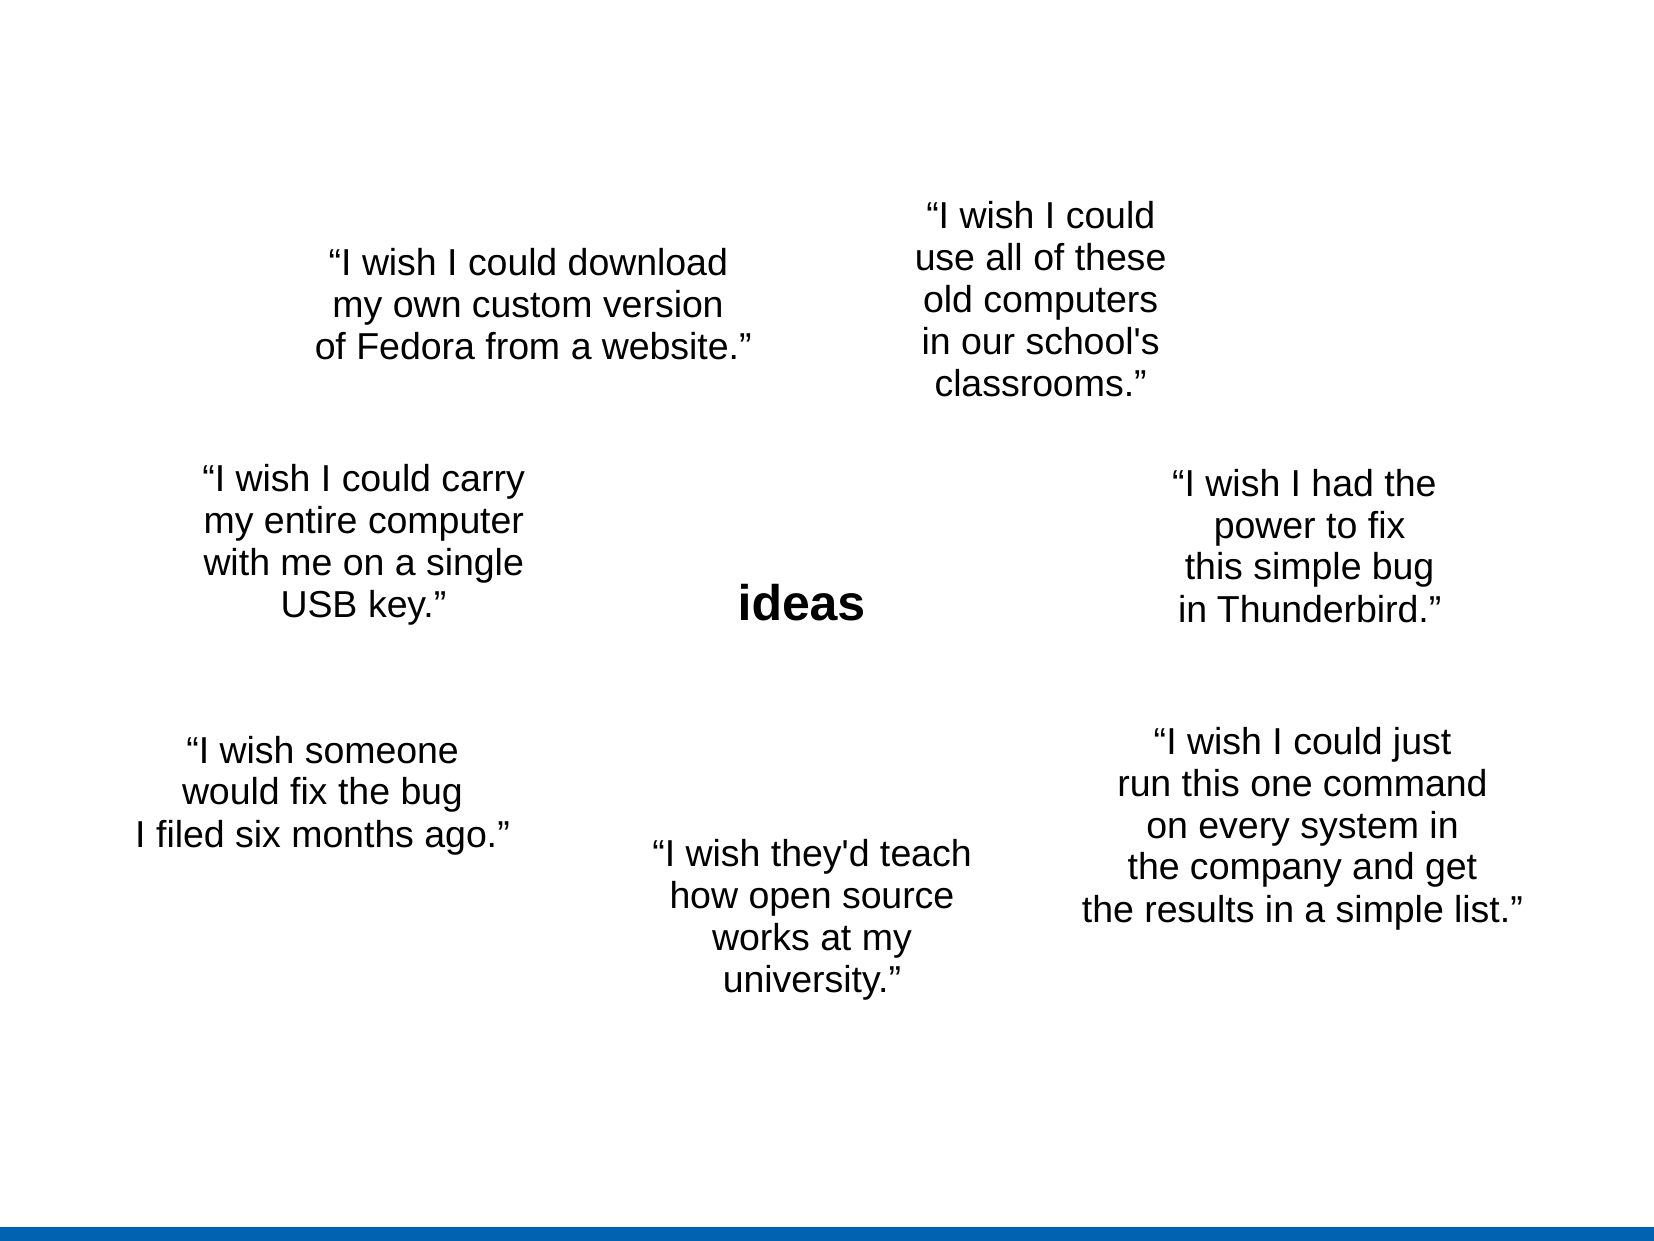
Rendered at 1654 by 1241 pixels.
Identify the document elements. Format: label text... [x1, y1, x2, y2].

text_box “I wish they'd teach how open source works at my university.” [637, 825, 987, 1008]
text_box “I wish I could download my own custom version of Fedora from a website.” [300, 234, 767, 376]
text_box “I wish someone would fix the bug I filed six months ago.” [120, 721, 526, 863]
text_box The Thesis If we do not invest in the ability to harness the ideas of the community, then we incur all of the costs of proprietary software without gaining the primary benefit of free software. [252, 400, 1423, 751]
text_box “I wish I could carry my entire computer with me on a single USB key.” [187, 450, 541, 633]
text_box “I wish I could just run this one command on every system in the company and get the results in a simple list.” [1067, 712, 1538, 938]
text_box “I wish I could use all of these old computers in our school's classrooms.” [900, 187, 1182, 413]
text_box “I wish I had the power to fix this simple bug in Thunderbird.” [1157, 454, 1463, 638]
